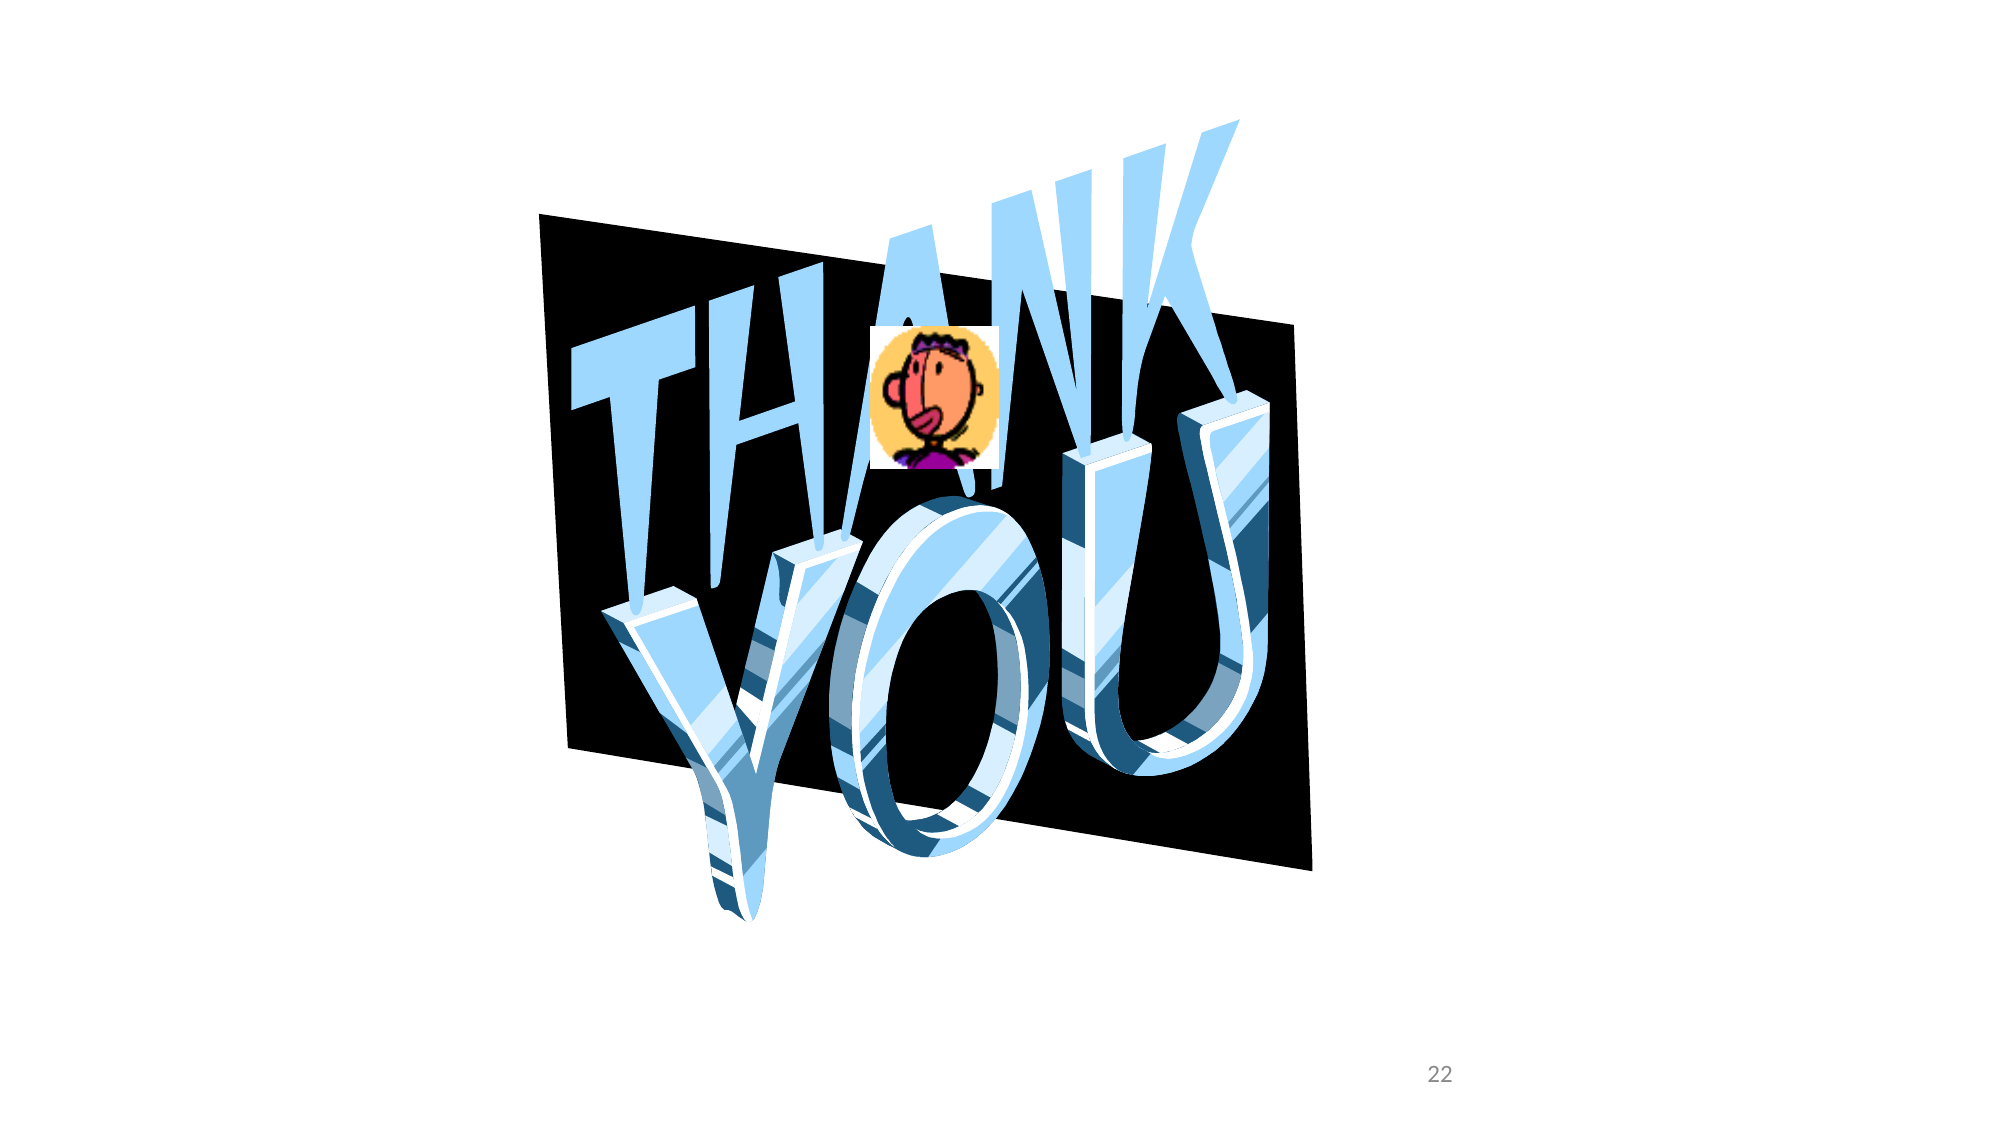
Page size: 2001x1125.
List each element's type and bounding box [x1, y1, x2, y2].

text_box [1412, 1042, 1863, 1103]
picture [538, 119, 1313, 925]
